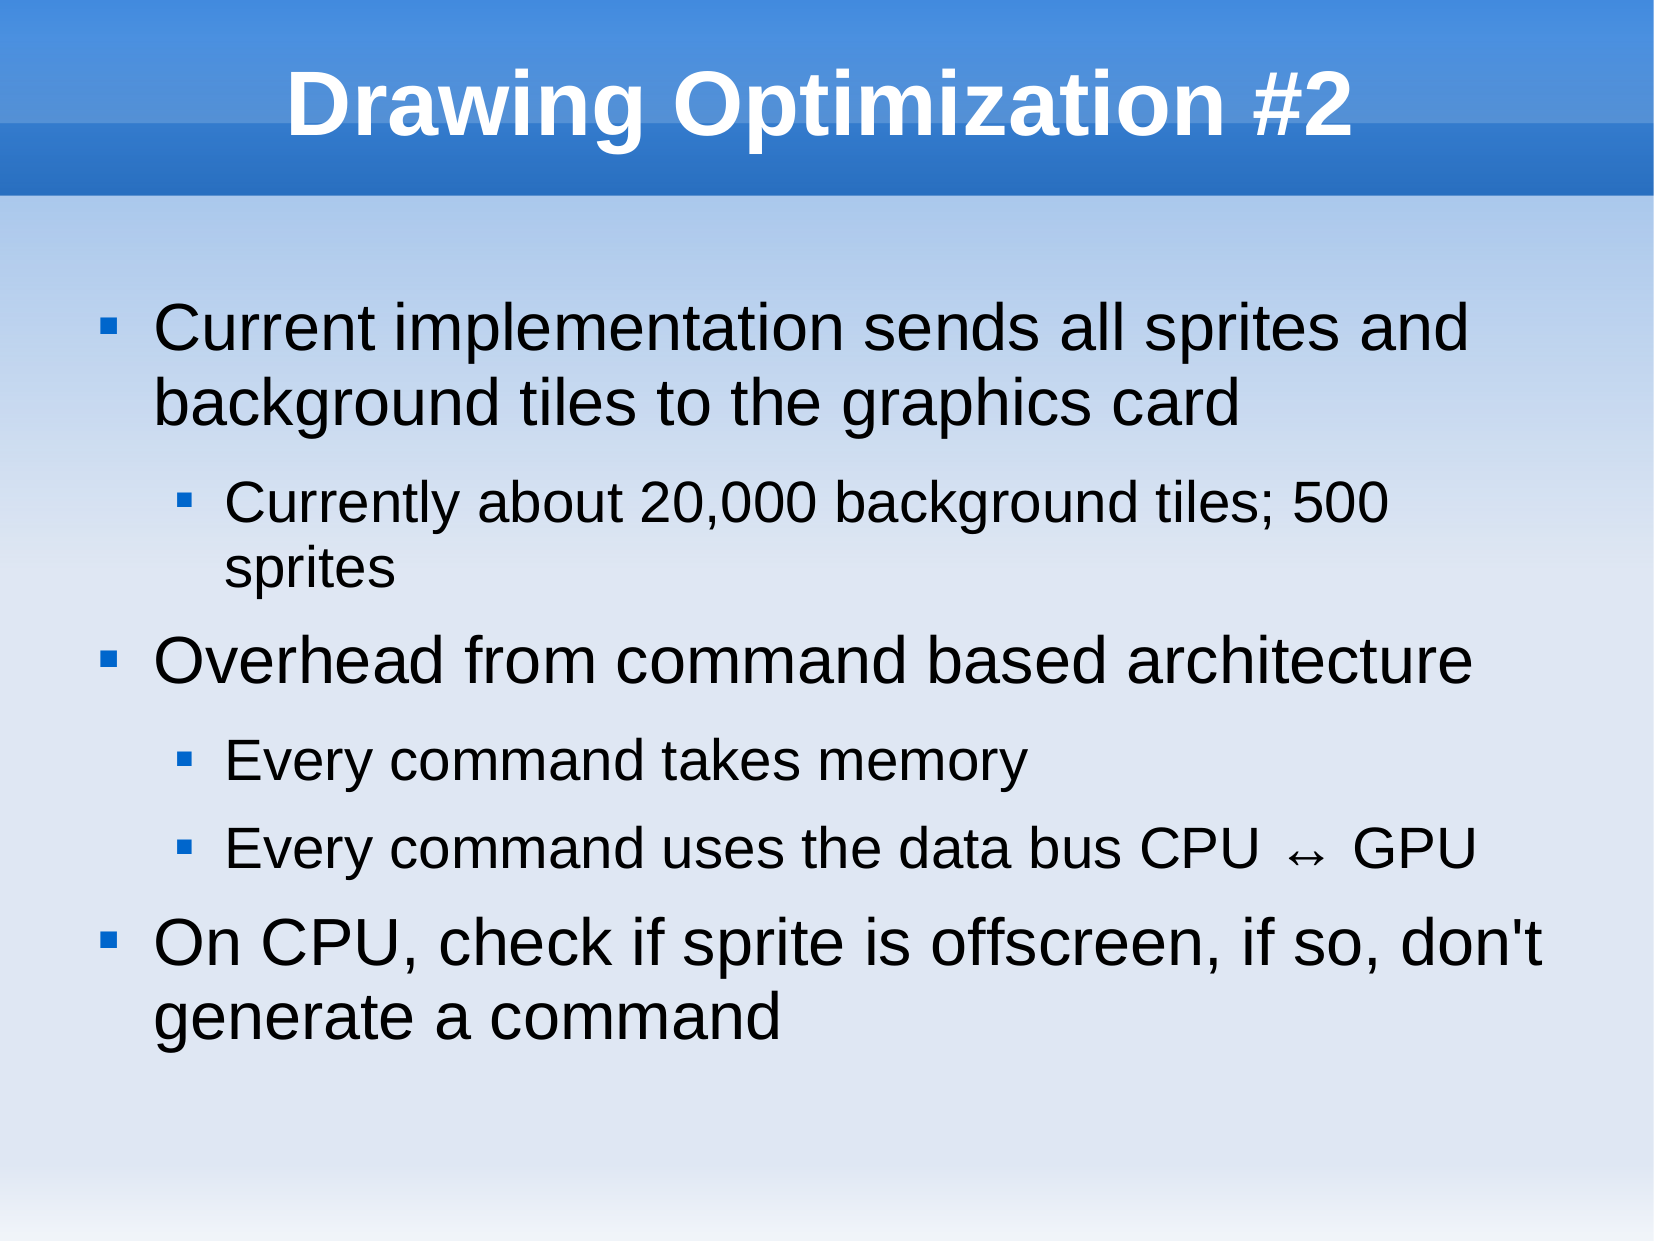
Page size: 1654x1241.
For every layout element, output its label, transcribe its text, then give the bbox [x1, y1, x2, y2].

list Current implementation sends all sprites and background tiles to the graphics card Currently about 20,000 background tiles; 500 sprites Overhead from command based architecture Every command takes memory Every command uses the data bus CPU ↔ GPU On CPU, check if sprite is offscreen, if so, don't generate a command [82, 290, 1571, 1109]
title Drawing Optimization #2 [76, 0, 1565, 208]
picture [0, 0, 1654, 1241]
